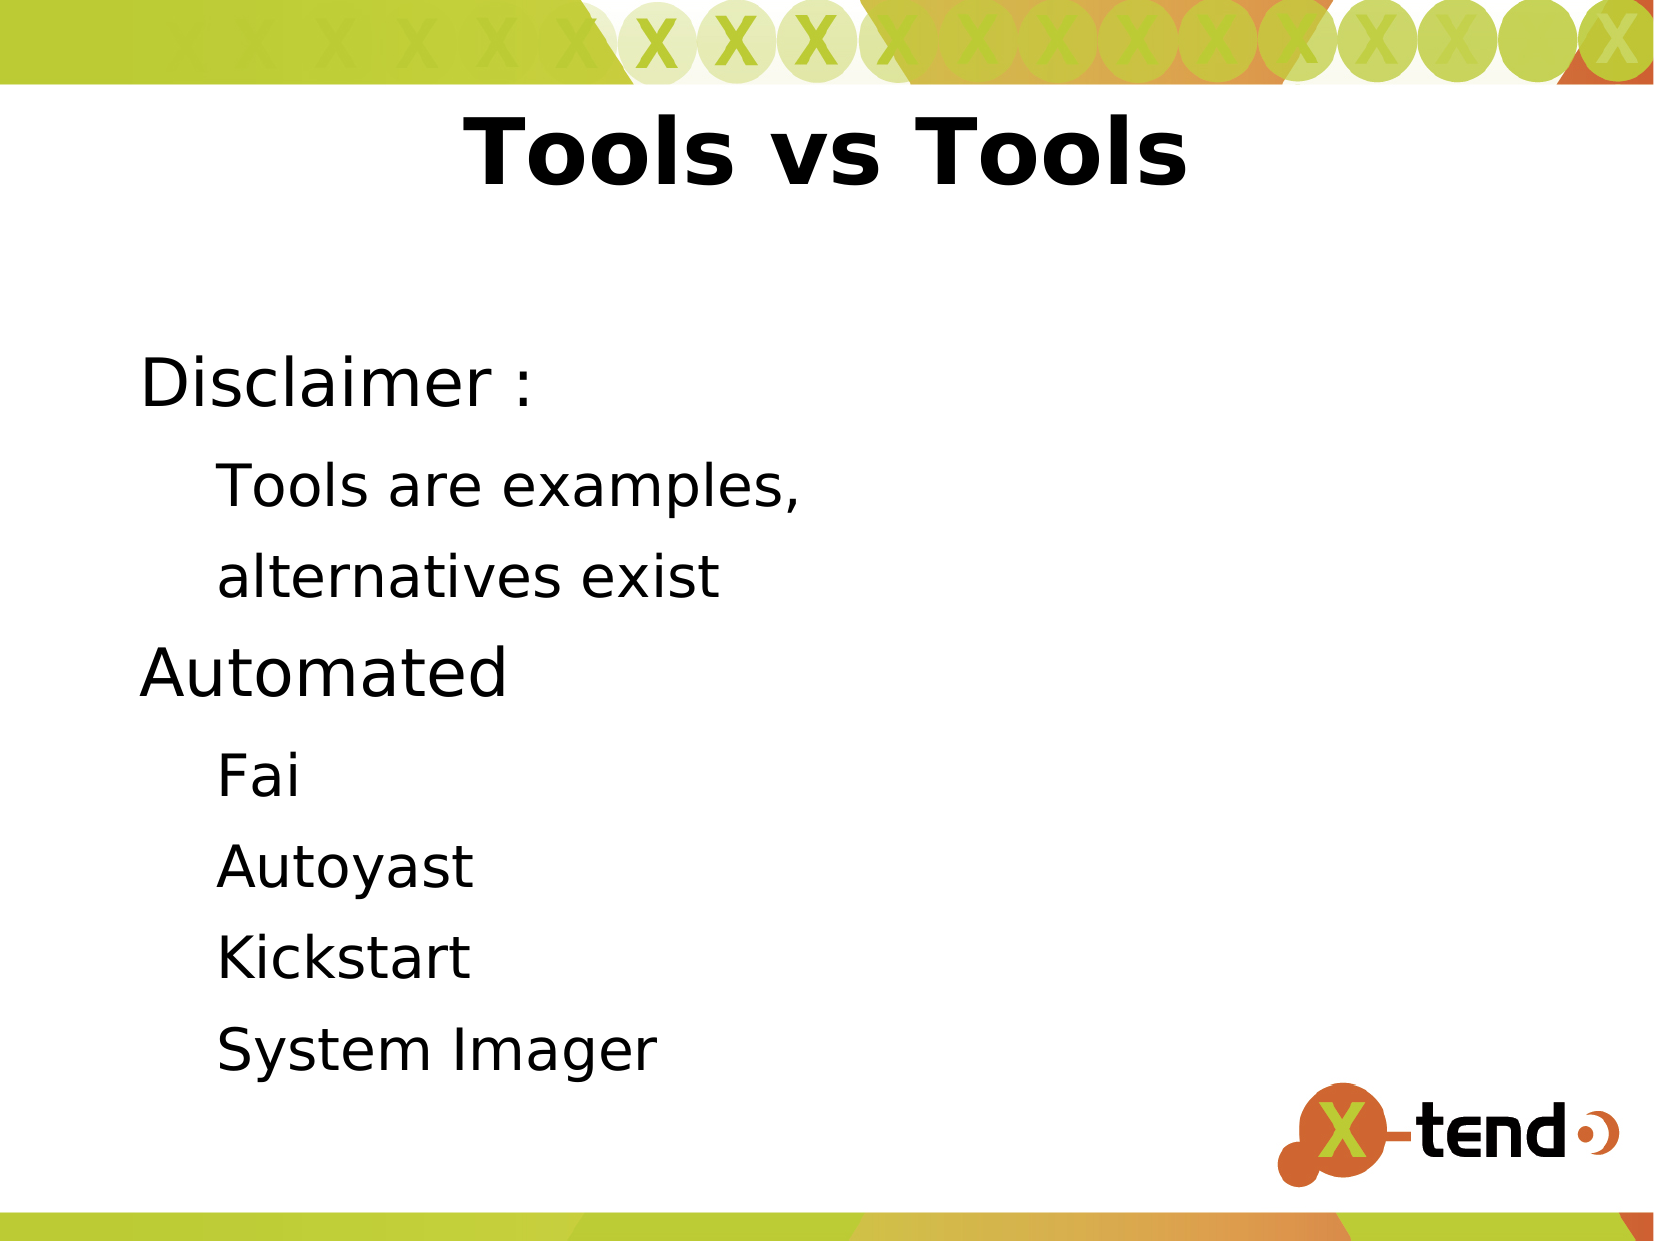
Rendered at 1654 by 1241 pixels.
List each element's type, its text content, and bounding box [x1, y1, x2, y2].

title Tools vs Tools [82, 49, 1571, 257]
picture [0, 0, 1654, 1241]
list Disclaimer : Tools are examples, alternatives exist Automated Fai Autoyast Kickstart System Imager [121, 344, 1534, 1127]
